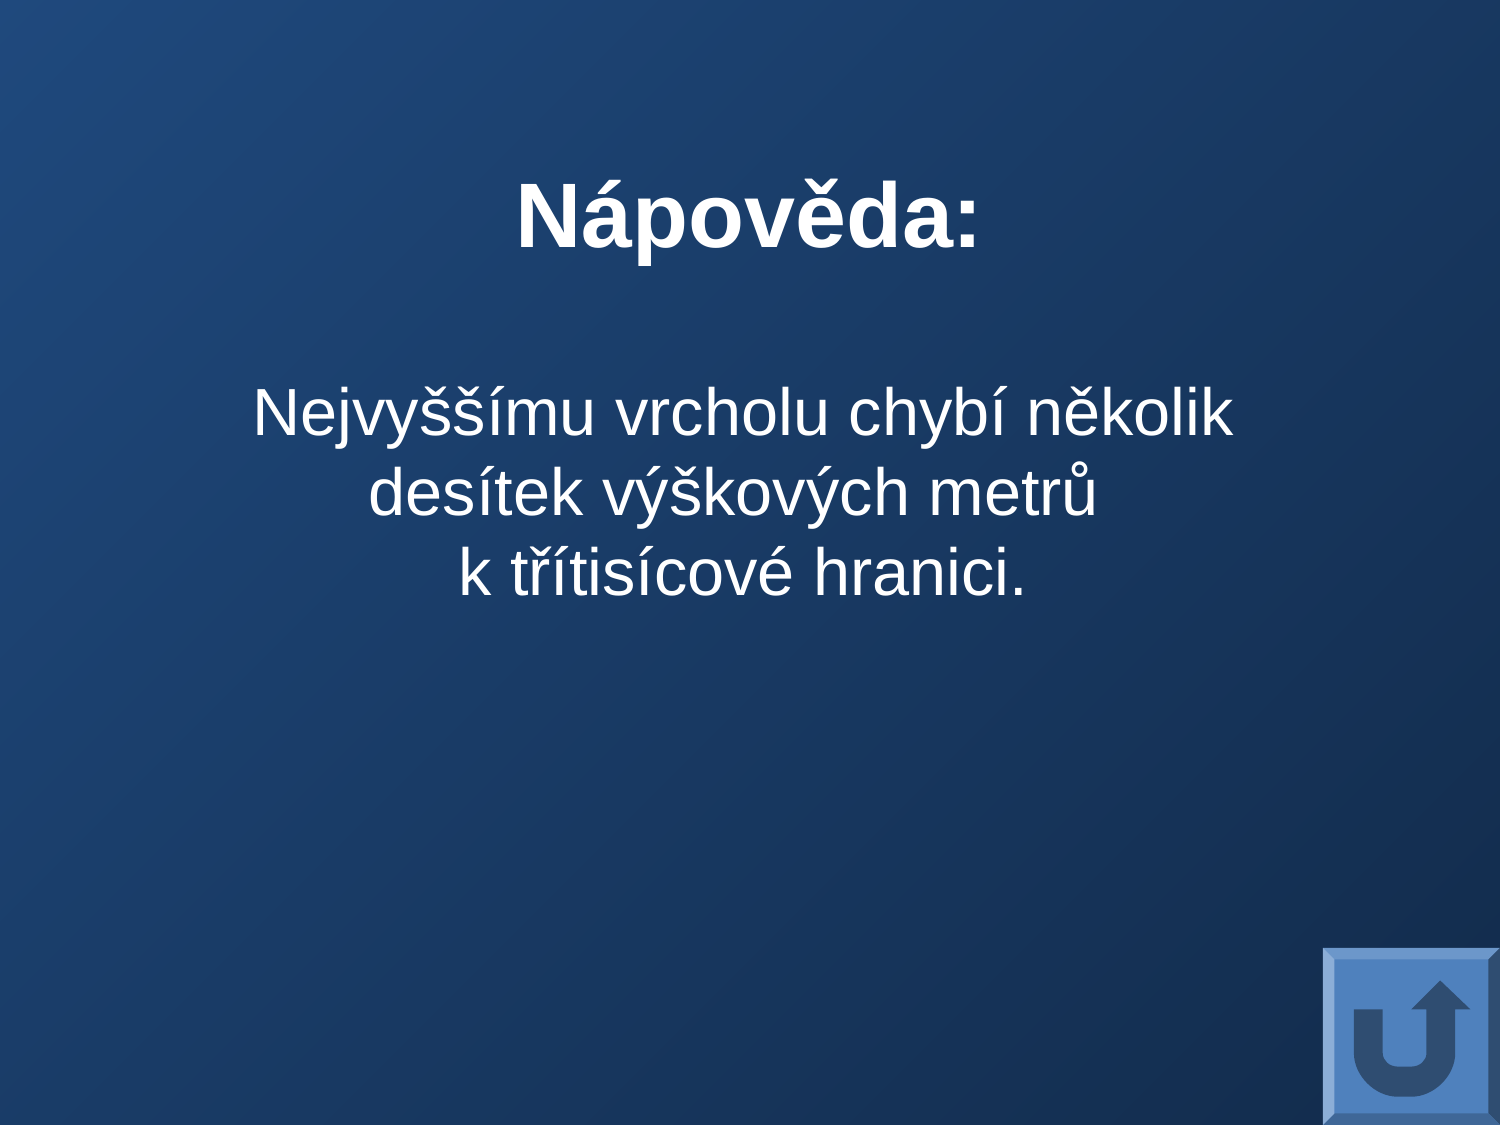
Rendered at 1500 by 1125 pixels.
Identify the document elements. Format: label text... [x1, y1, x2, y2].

text_box Nejvyššímu vrcholu chybí několik desítek výškových metrů k třítisícové hranici. [218, 361, 1269, 650]
title Nápověda: [112, 90, 1388, 332]
text_box [1324, 947, 1500, 1125]
